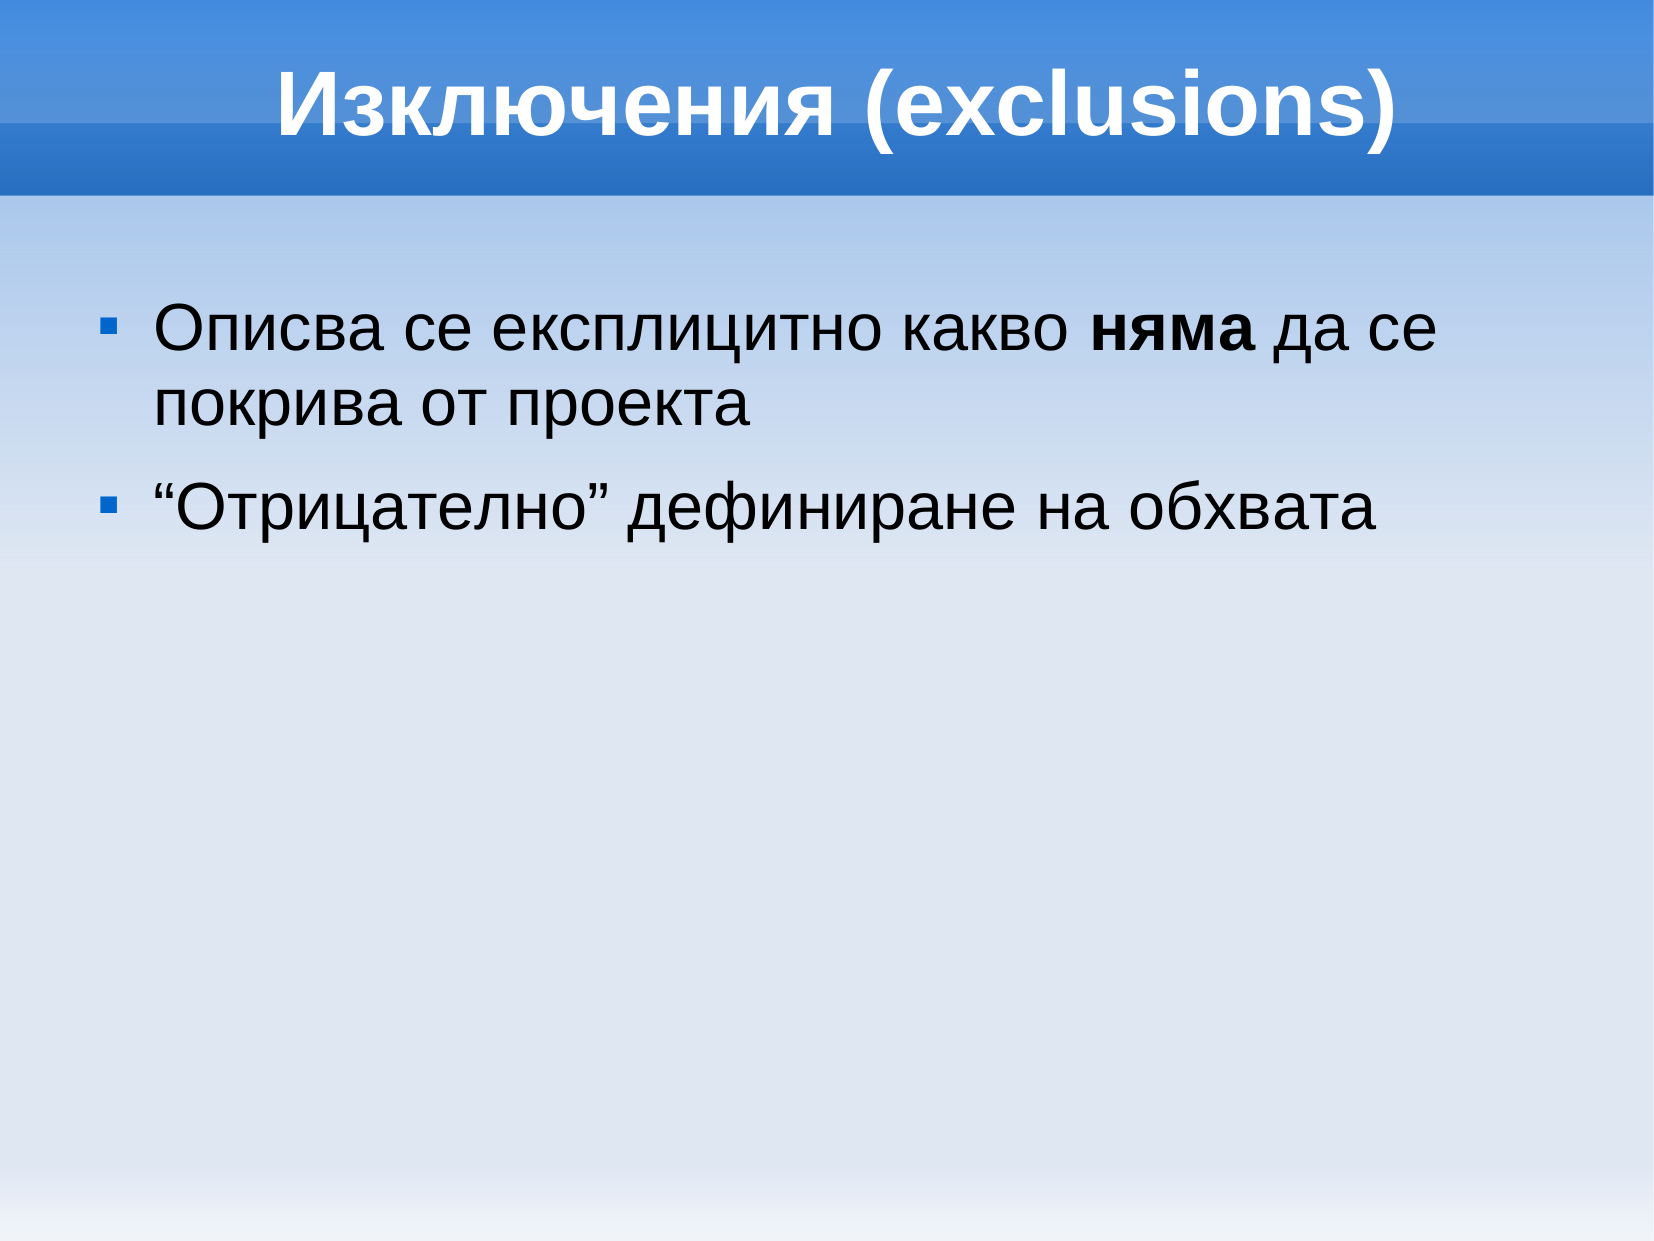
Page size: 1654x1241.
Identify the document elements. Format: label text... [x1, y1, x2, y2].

picture [0, 0, 1654, 1241]
list Описва се експлицитно какво няма да се покрива от проекта “Отрицателно” дефиниране на обхвата [82, 290, 1571, 1109]
title Изключения (exclusions) [76, 0, 1565, 208]
